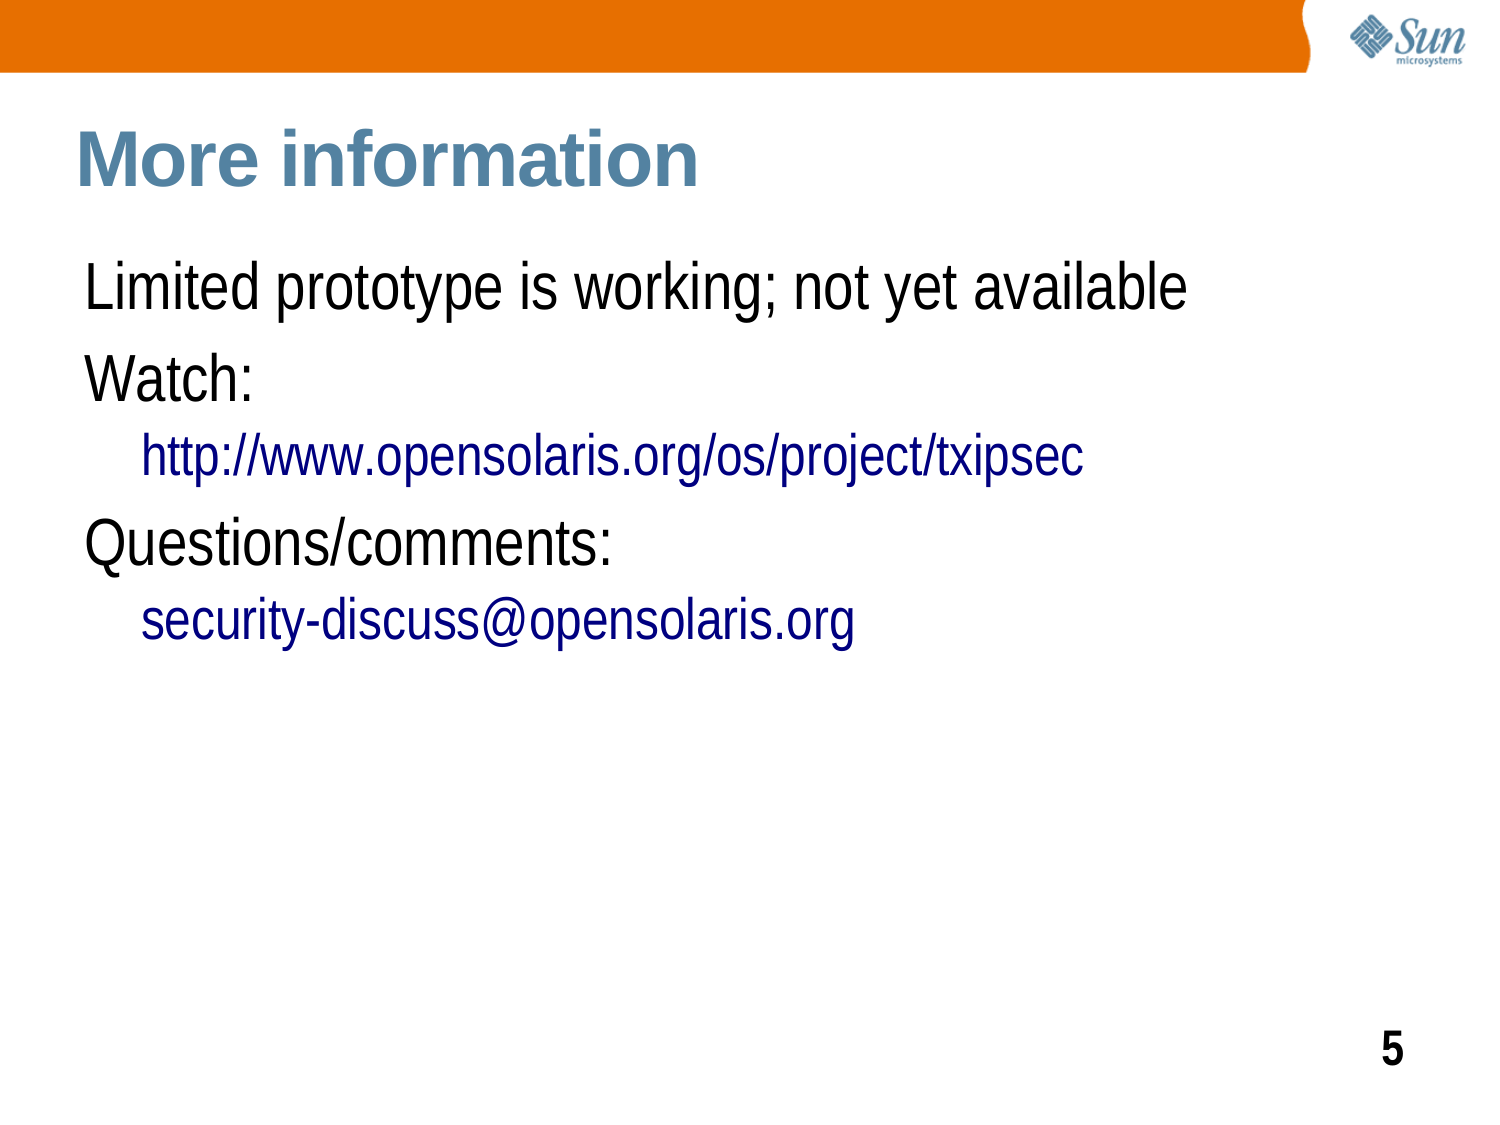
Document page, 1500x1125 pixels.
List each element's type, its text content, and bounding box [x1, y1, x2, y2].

list Limited prototype is working; not yet available Watch: http://www.opensolaris.org/os/project/txipsec Questions/comments: security-discuss@opensolaris.org [64, 257, 1402, 952]
title More information [75, 122, 1438, 228]
picture [0, 0, 1500, 75]
